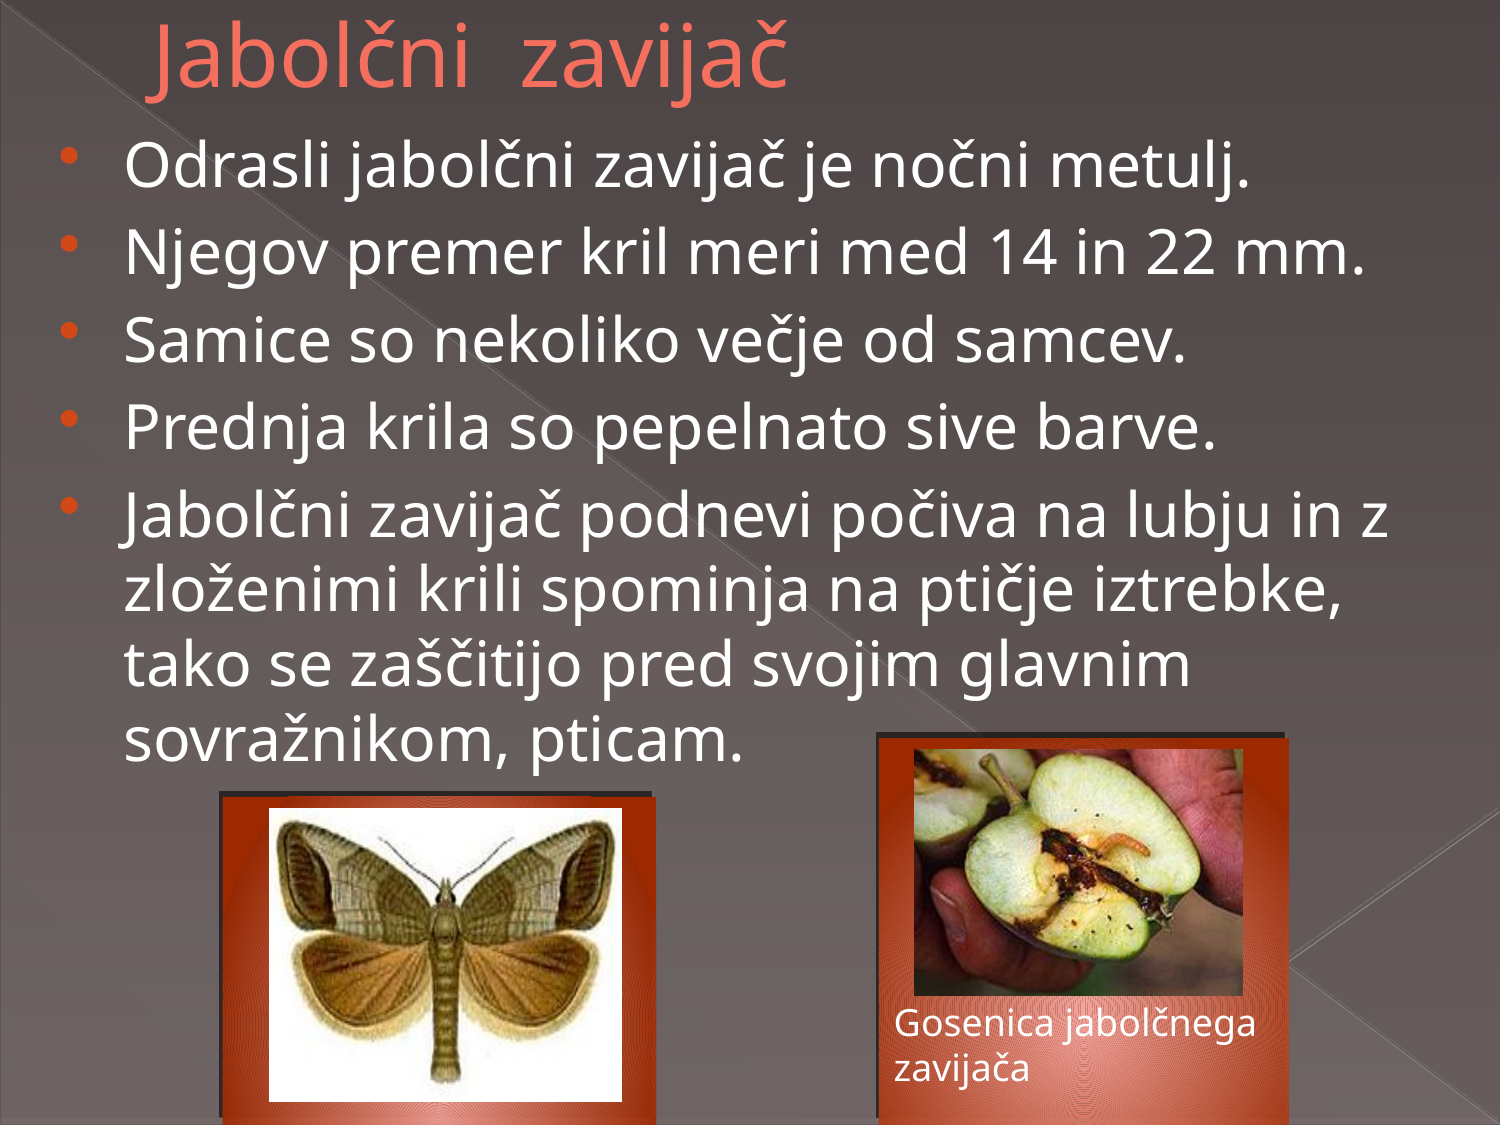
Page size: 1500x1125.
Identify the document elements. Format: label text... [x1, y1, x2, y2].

text_box [222, 796, 657, 1125]
picture [269, 808, 622, 1102]
list Odrasli jabolčni zavijač je nočni metulj. Njegov premer kril meri med 14 in 22 mm. Samice so nekoliko večje od samcev. Prednja krila so pepelnato sive barve. Jabolčni zavijač podnevi počiva na lubju in z zloženimi krili spominja na ptičje iztrebke, tako se zaščitijo pred svojim glavnim sovražnikom, pticam. [35, 117, 1477, 1055]
picture [914, 749, 1243, 997]
text_box Gosenica jabolčnega zavijača [878, 738, 1289, 1125]
title Jabolčni zavijač [58, 0, 1409, 117]
